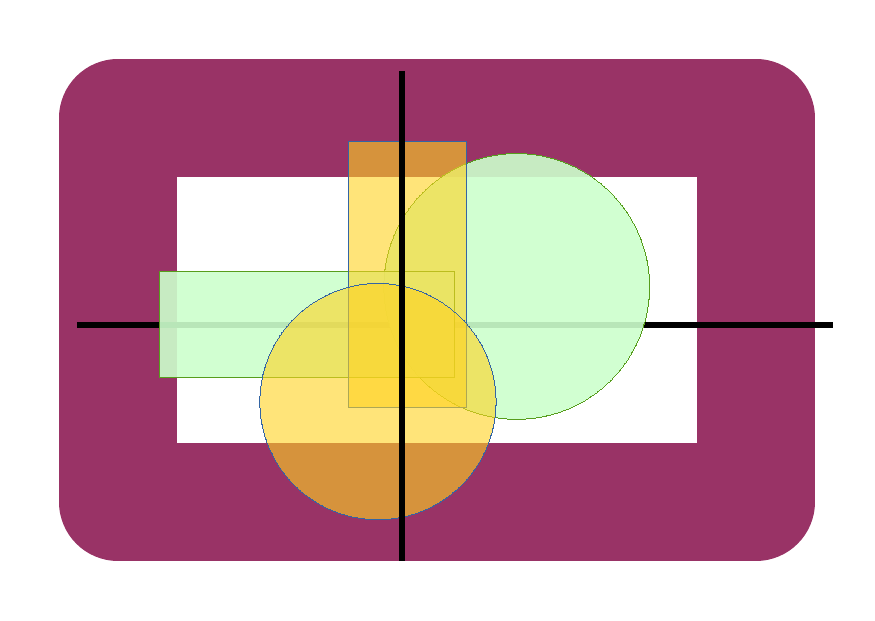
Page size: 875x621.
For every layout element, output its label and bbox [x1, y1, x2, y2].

text_box [405, 141, 650, 517]
text_box [159, 141, 399, 520]
